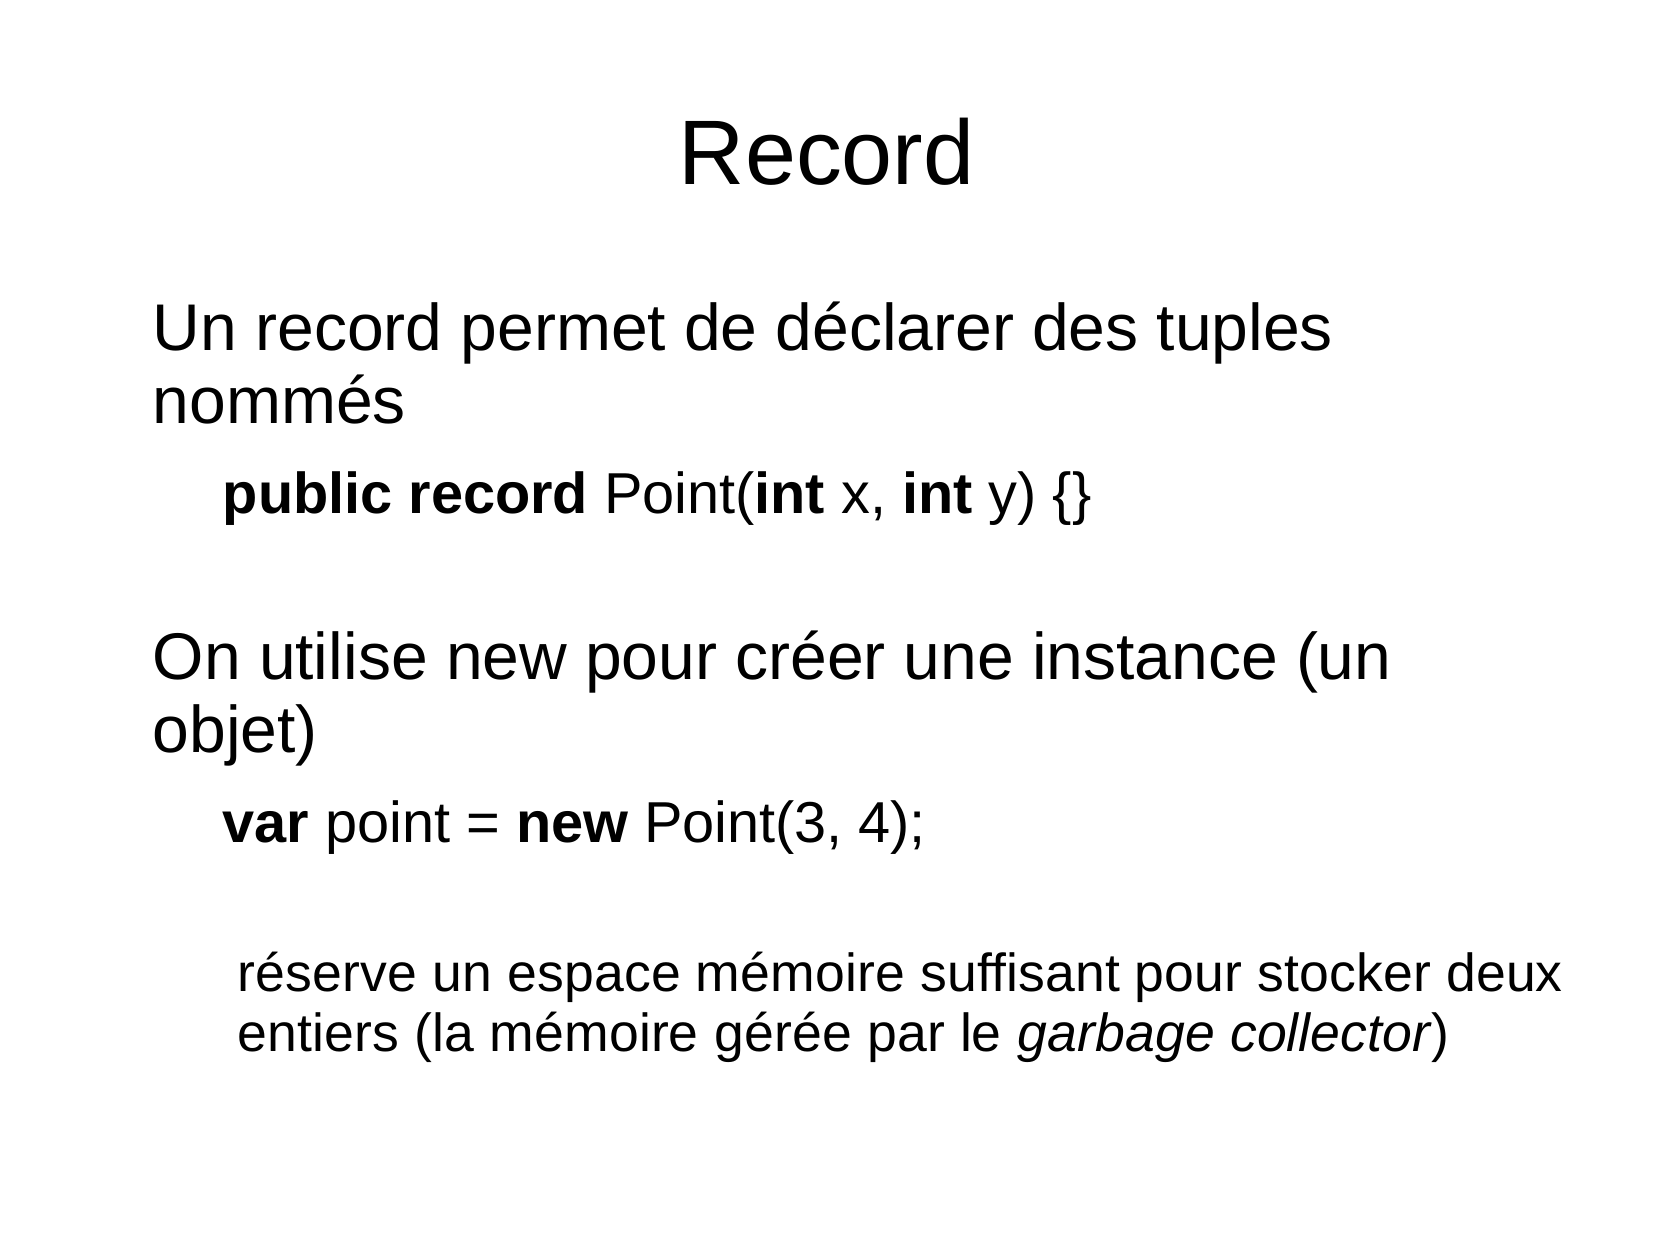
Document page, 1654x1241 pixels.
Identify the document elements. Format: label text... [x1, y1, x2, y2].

title Record [82, 49, 1571, 257]
list Un record permet de déclarer des tuples nommés public record Point(int x, int y) {} On utilise new pour créer une instance (un objet) var point = new Point(3, 4); réserve un espace mémoire suffisant pour stocker deux entiers (la mémoire gérée par le garbage collector) [82, 290, 1571, 1126]
